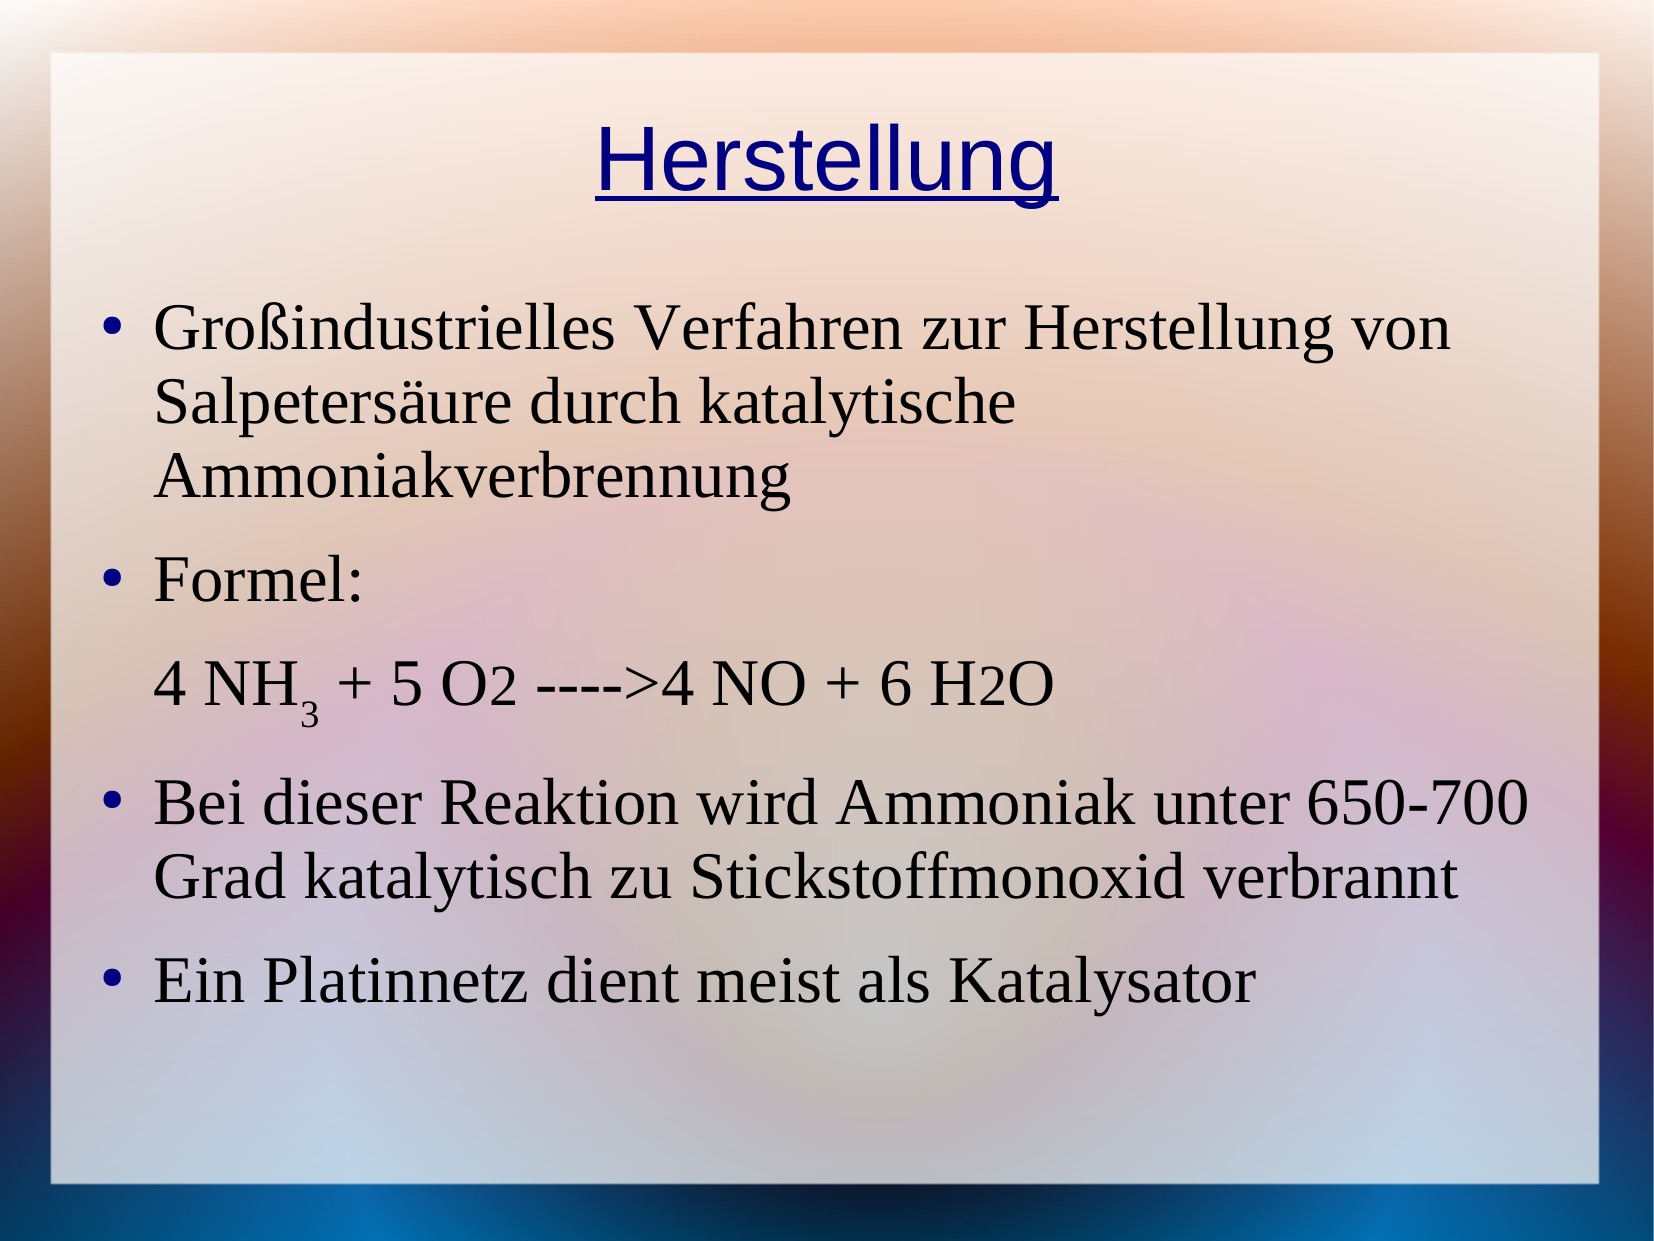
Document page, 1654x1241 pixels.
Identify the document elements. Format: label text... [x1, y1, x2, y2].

picture [0, 0, 1654, 1241]
list Großindustrielles Verfahren zur Herstellung von Salpetersäure durch katalytische Ammoniakverbrennung Formel: 4 NH3 + 5 O2 ---->4 NO + 6 H2O Bei dieser Reaktion wird Ammoniak unter 650-700 Grad katalytisch zu Stickstoffmonoxid verbrannt Ein Platinnetz dient meist als Katalysator [82, 290, 1571, 1121]
title Herstellung [82, 55, 1571, 263]
